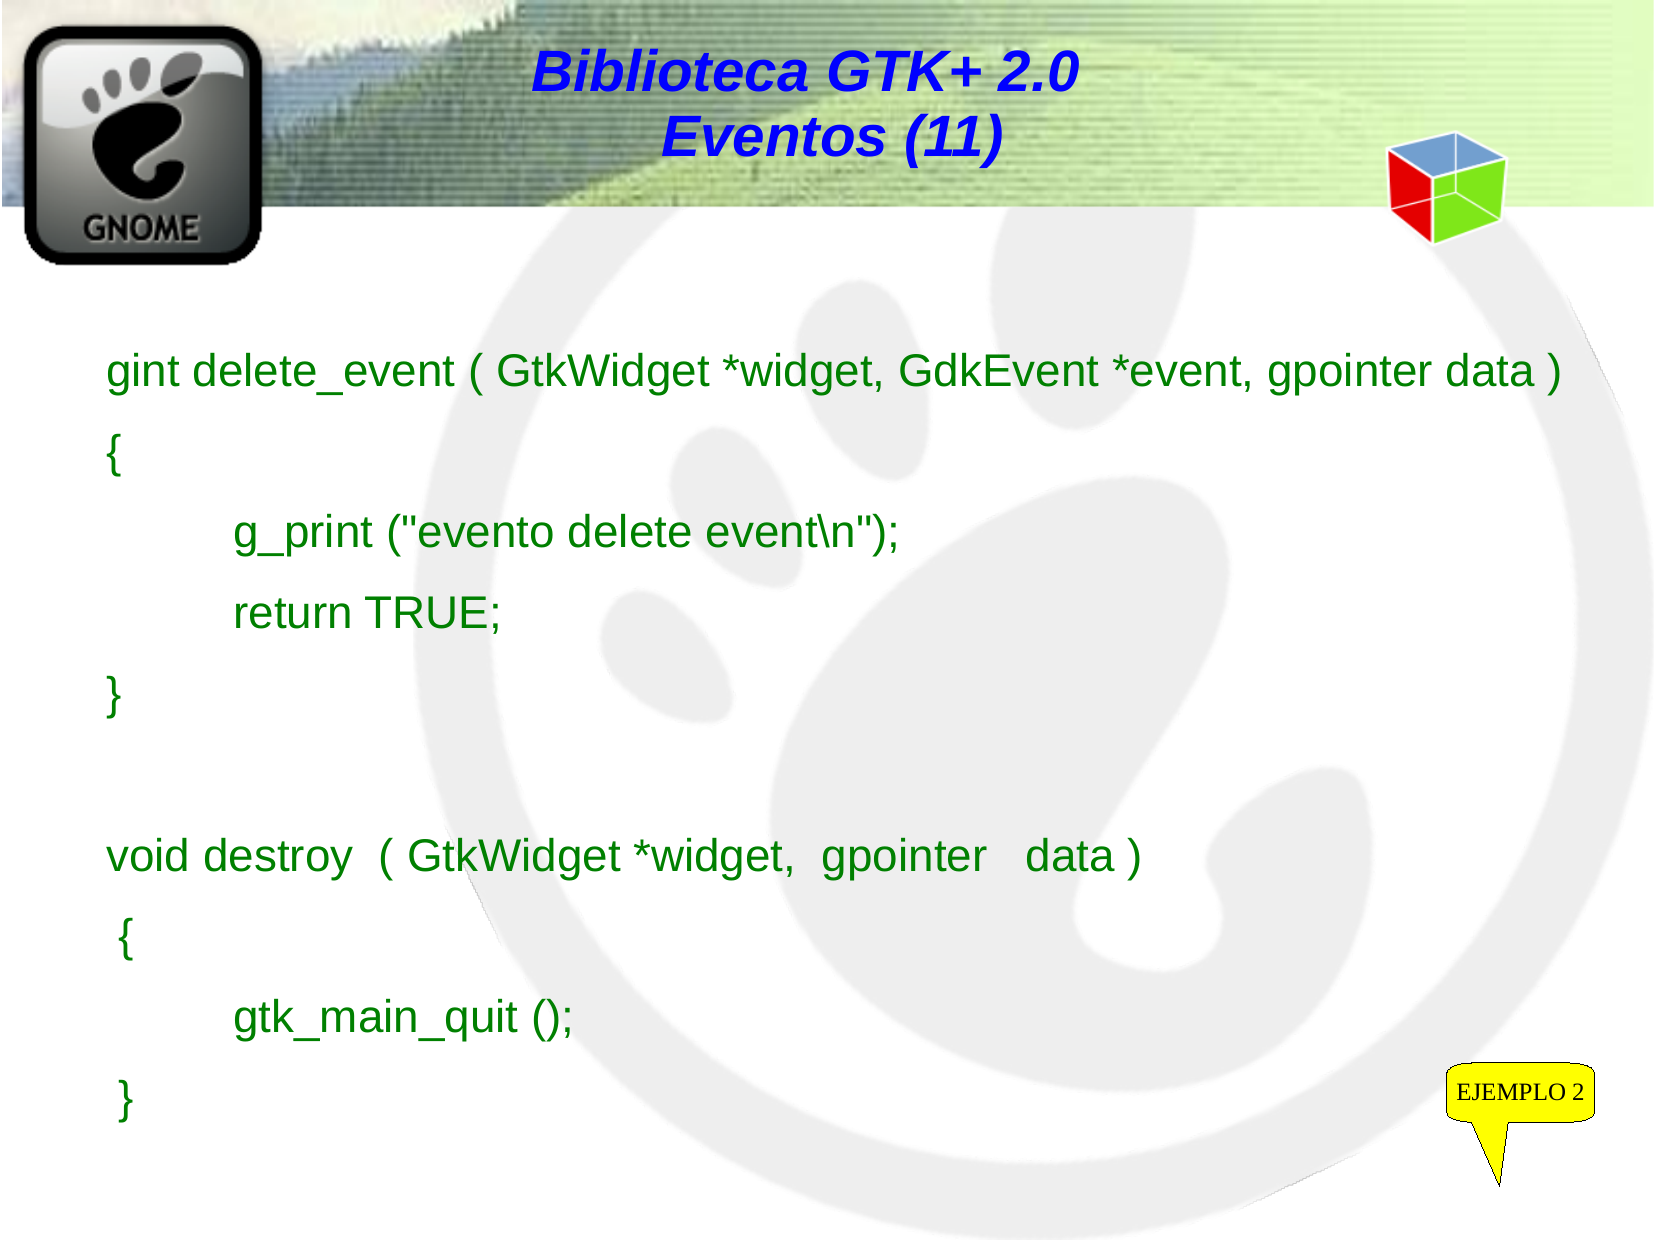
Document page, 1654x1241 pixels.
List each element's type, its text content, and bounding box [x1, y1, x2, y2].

list gint delete_event ( GtkWidget *widget, GdkEvent *event, gpointer data ) { g_print ("evento delete event\n"); return TRUE; } void destroy ( GtkWidget *widget, gpointer data ) { gtk_main_quit (); } [88, 344, 1625, 1182]
text_box EJEMPLO 2 [1446, 1062, 1595, 1187]
title Biblioteca GTK+ 2.0 Eventos (11) [236, 0, 1359, 208]
picture [2, 0, 1654, 1240]
